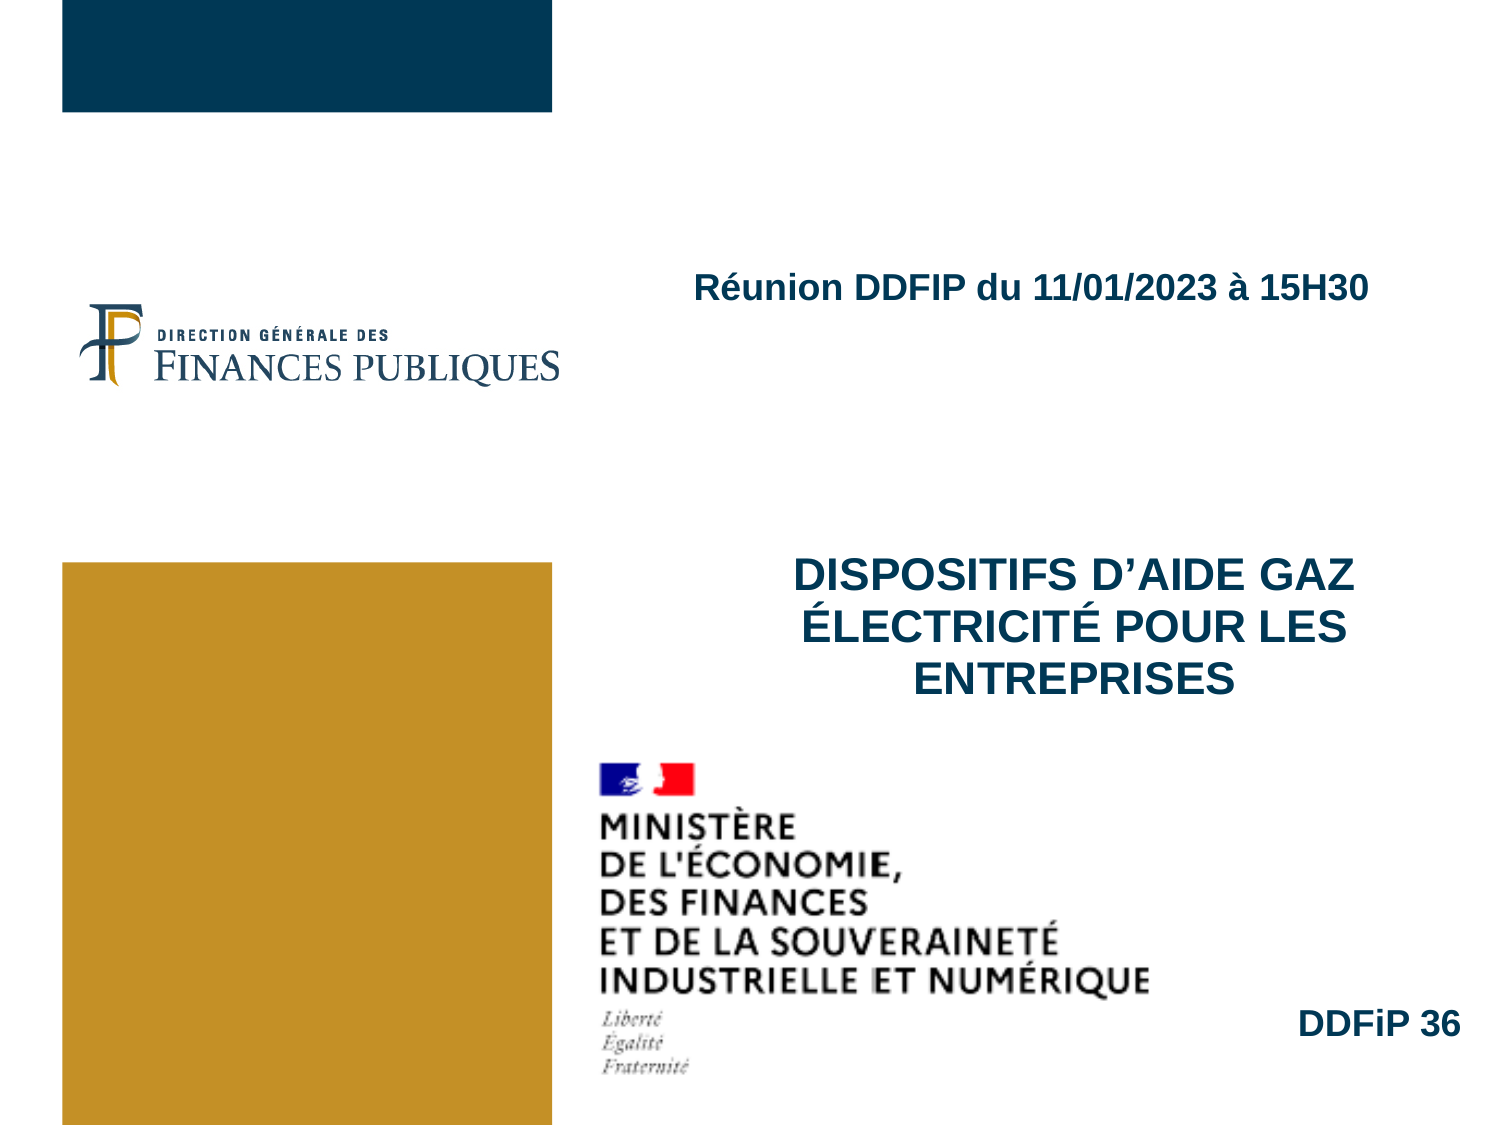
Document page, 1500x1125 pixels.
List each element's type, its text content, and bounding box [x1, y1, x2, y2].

list DDFiP 36 [1138, 999, 1462, 1118]
picture [50, 274, 588, 416]
list Réunion DDFIP du 11/01/2023 à 15H30 [693, 263, 1489, 347]
picture [576, 742, 1221, 1125]
title DISPOSITIFS D’AIDE GAZ ÉLECTRICITÉ POUR LES ENTREPRISES [687, 548, 1463, 786]
